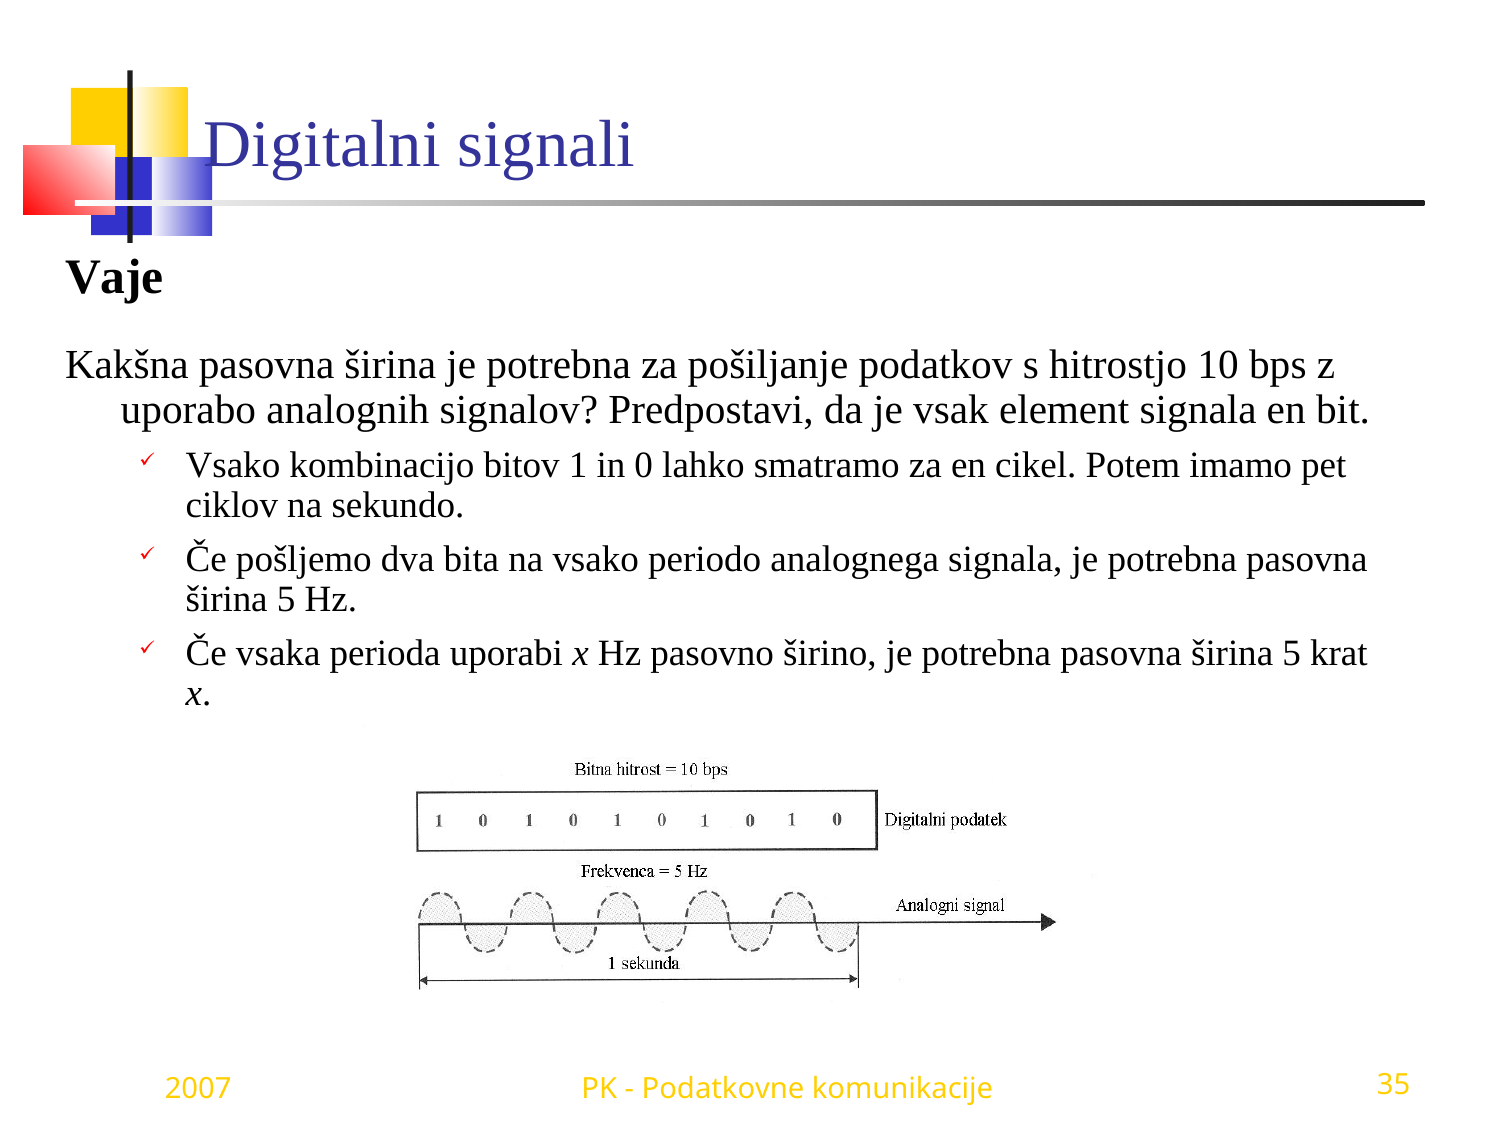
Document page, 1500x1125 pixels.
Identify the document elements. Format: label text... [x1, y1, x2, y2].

text_box PK - Podatkovne komunikacije [549, 1037, 1026, 1113]
text_box <number> [1112, 1037, 1426, 1113]
title Digitalni signali [188, 92, 1468, 188]
text_box [350, 725, 1130, 1015]
text_box 2007 [150, 1037, 463, 1113]
list Vaje Kakšna pasovna širina je potrebna za pošiljanje podatkov s hitrostjo 10 bps z uporabo analognih signalov? Predpostavi, da je vsak element signala en bit. Vsako kombinacijo bitov 1 in 0 lahko smatramo za en cikel. Potem imamo pet ciklov na sekundo. Če pošljemo dva bita na vsako periodo analognega signala, je potrebna pasovna širina 5 Hz. Če vsaka perioda uporabi x Hz pasovno širino, je potrebna pasovna širina 5 krat x. [49, 243, 1400, 772]
